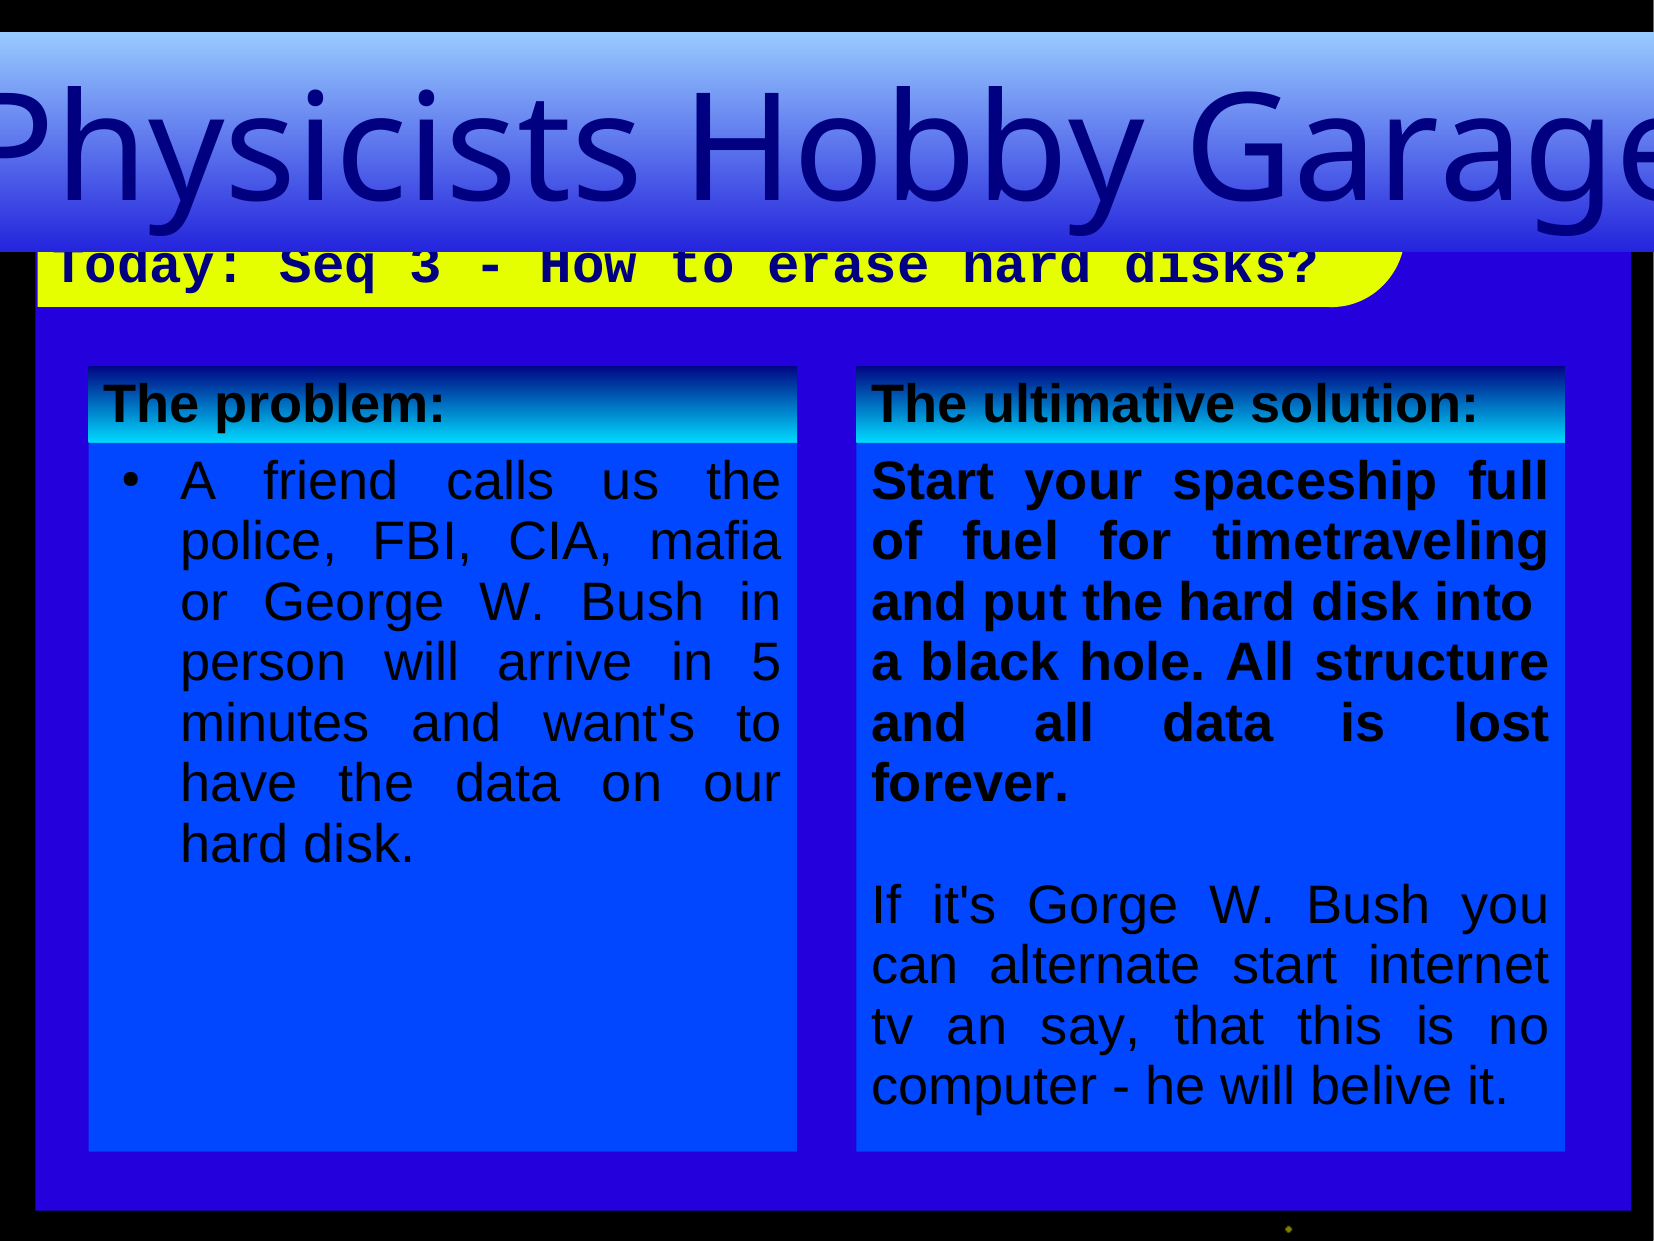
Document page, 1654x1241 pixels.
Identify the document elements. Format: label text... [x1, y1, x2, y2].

text_box The problem: [88, 366, 798, 442]
text_box The ultimative solution: [856, 366, 1565, 442]
text_box Physicists Hobby Garage [35, 32, 1631, 231]
text_box [35, 252, 1632, 1211]
text_box Today: Seq 3 - How to erase hard disks? [37, 252, 1335, 307]
text_box Start your spaceship full of fuel for timetraveling and put the hard disk into a black hole. All structure and all data is lost forever. If it's Gorge W. Bush you can alternate start internet tv an say, that this is no computer - he will belive it. [856, 442, 1565, 1152]
picture [0, 0, 1654, 32]
picture [0, 252, 1654, 1241]
text_box A friend calls us the police, FBI, CIA, mafia or George W. Bush in person will arrive in 5 minutes and want's to have the data on our hard disk. [88, 442, 798, 1152]
